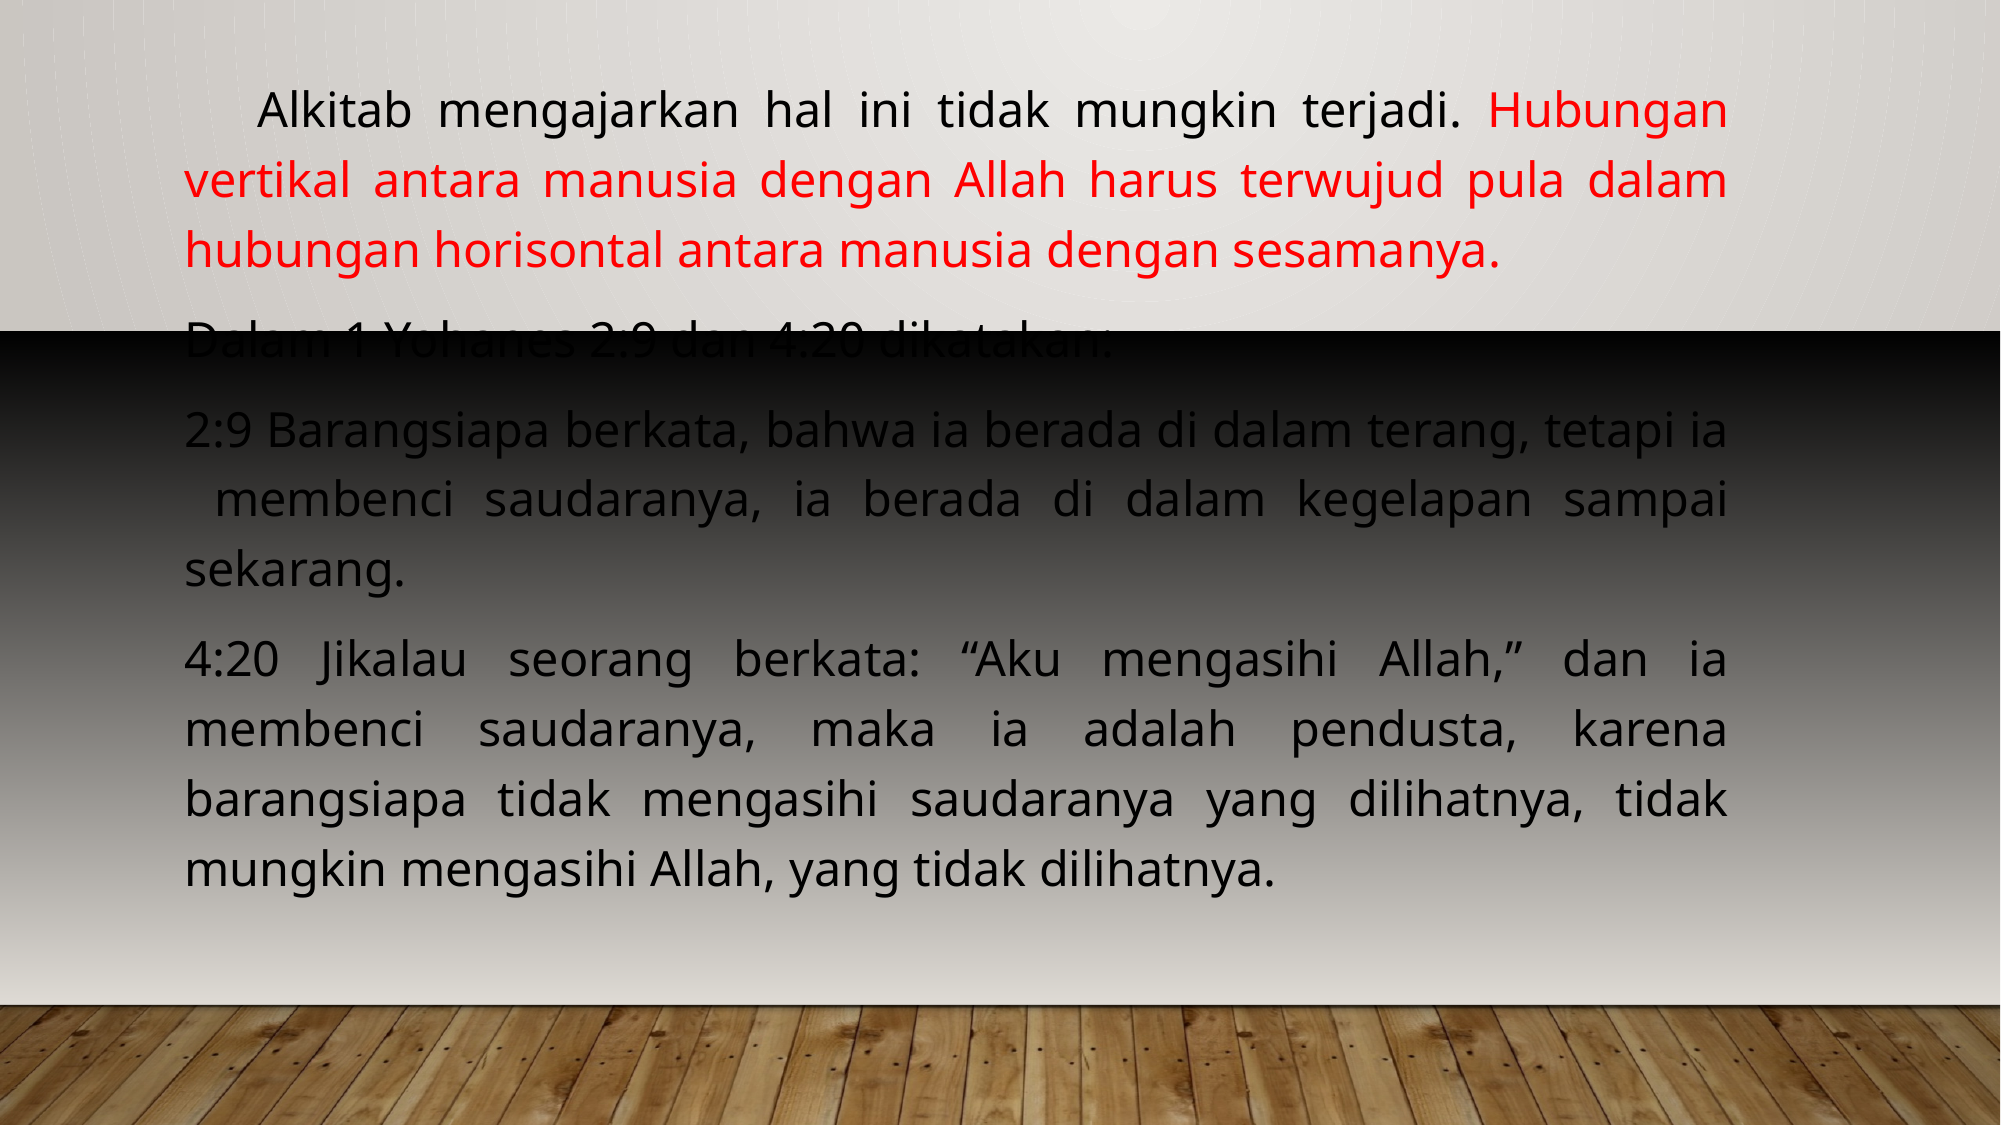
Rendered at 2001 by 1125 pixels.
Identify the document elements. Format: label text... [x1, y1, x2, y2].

list Alkitab mengajarkan hal ini tidak mungkin terjadi. Hubungan vertikal antara manusia dengan Allah harus terwujud pula dalam hubungan horisontal antara manusia dengan sesamanya. Dalam 1 Yohanes 2:9 dan 4:20 dikatakan: 2:9 Barangsiapa berkata, bahwa ia berada di dalam terang, tetapi ia membenci saudaranya, ia berada di dalam kegelapan sampai sekarang. 4:20 Jikalau seorang berkata: “Aku mengasihi Allah,” dan ia membenci saudaranya, maka ia adalah pendusta, karena barangsiapa tidak mengasihi saudaranya yang dilihatnya, tidak mungkin mengasihi Allah, yang tidak dilihatnya. [169, 59, 1745, 907]
